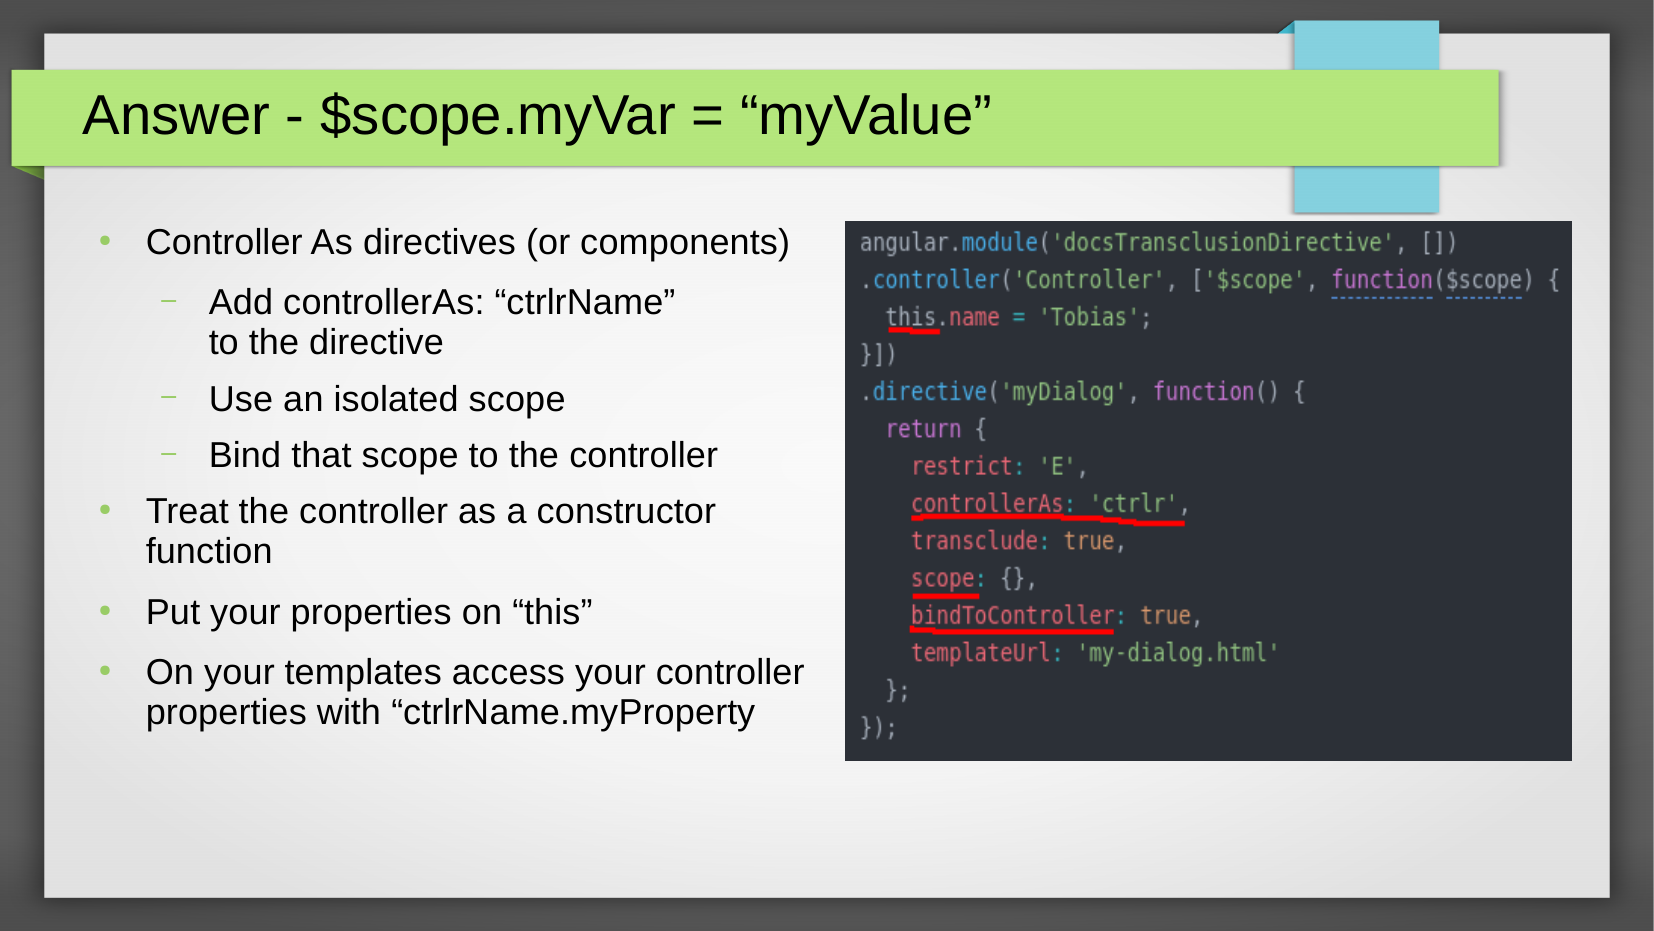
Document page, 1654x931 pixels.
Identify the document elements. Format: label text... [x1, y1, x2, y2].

picture [0, 0, 1654, 931]
title Answer - $scope.myVar = “myValue” [82, 70, 1264, 160]
list Controller As directives (or components) Add controllerAs: “ctrlrName” to the directive Use an isolated scope Bind that scope to the controller Treat the controller as a constructor function Put your properties on “this” On your templates access your controller properties with “ctrlrName.myProperty [82, 221, 809, 761]
